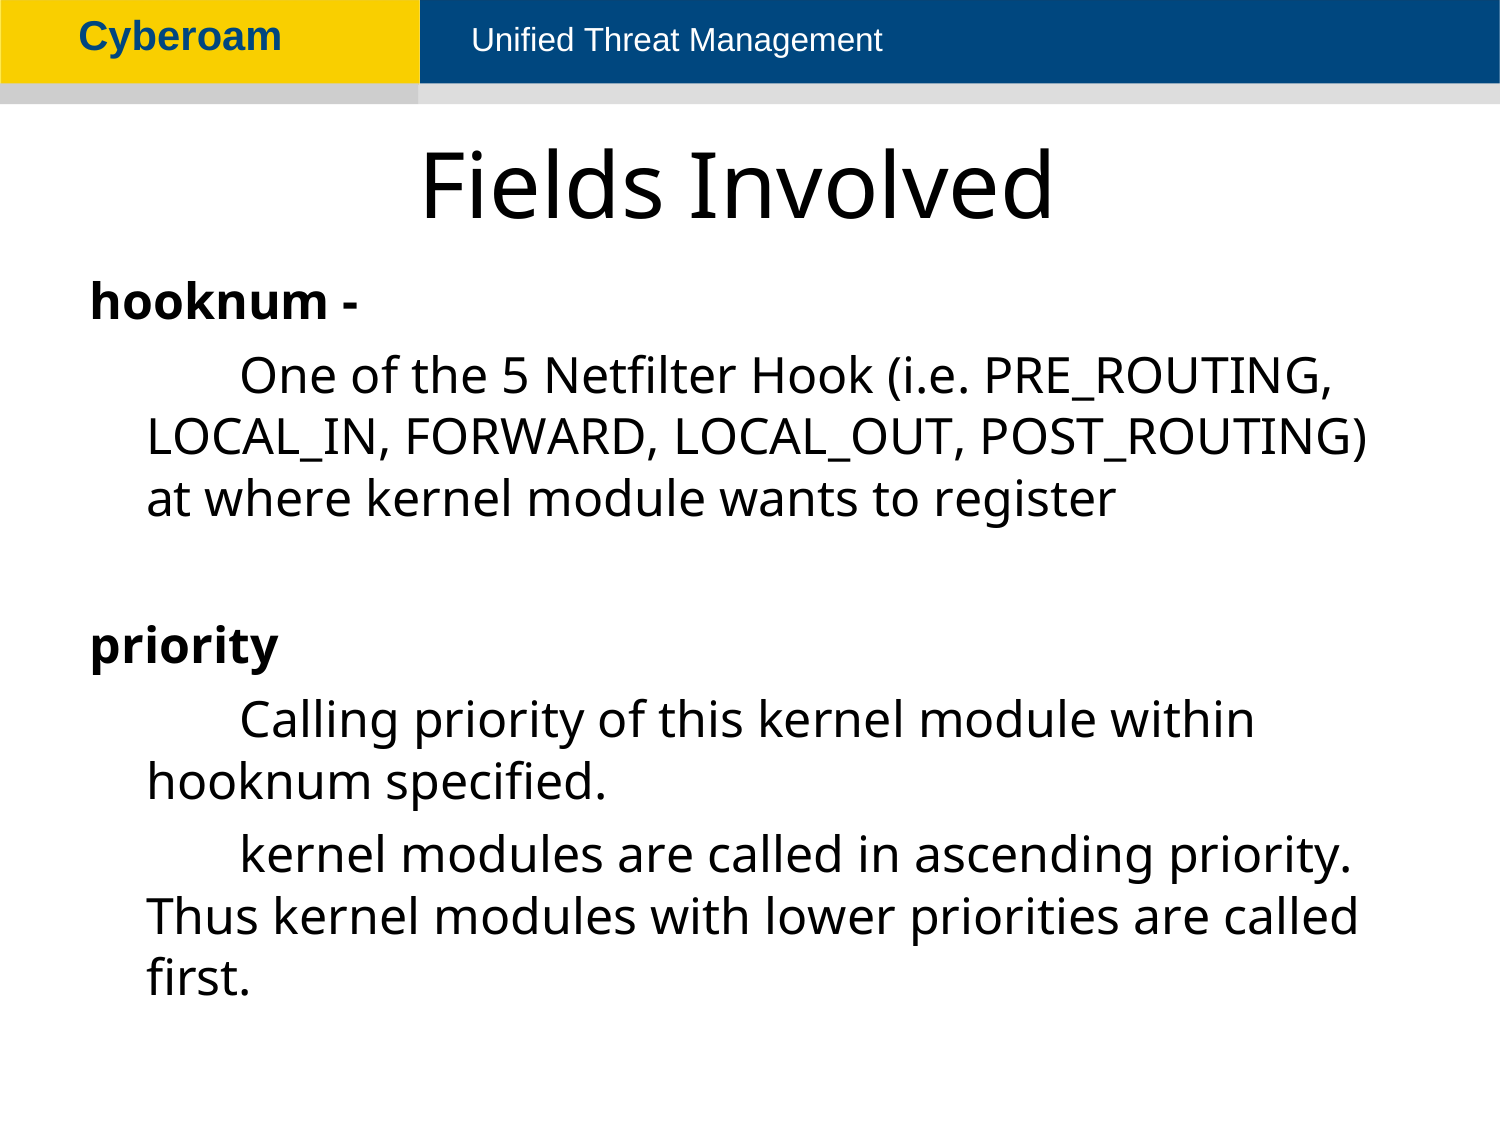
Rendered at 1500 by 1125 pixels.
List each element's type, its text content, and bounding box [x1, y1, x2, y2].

title Fields Involved [75, 112, 1426, 240]
list hooknum - One of the 5 Netfilter Hook (i.e. PRE_ROUTING, LOCAL_IN, FORWARD, LOCAL_OUT, POST_ROUTING) at where kernel module wants to register priority Calling priority of this kernel module within hooknum specified. kernel modules are called in ascending priority. Thus kernel modules with lower priorities are called first. [75, 262, 1426, 1006]
picture [0, 0, 1500, 83]
